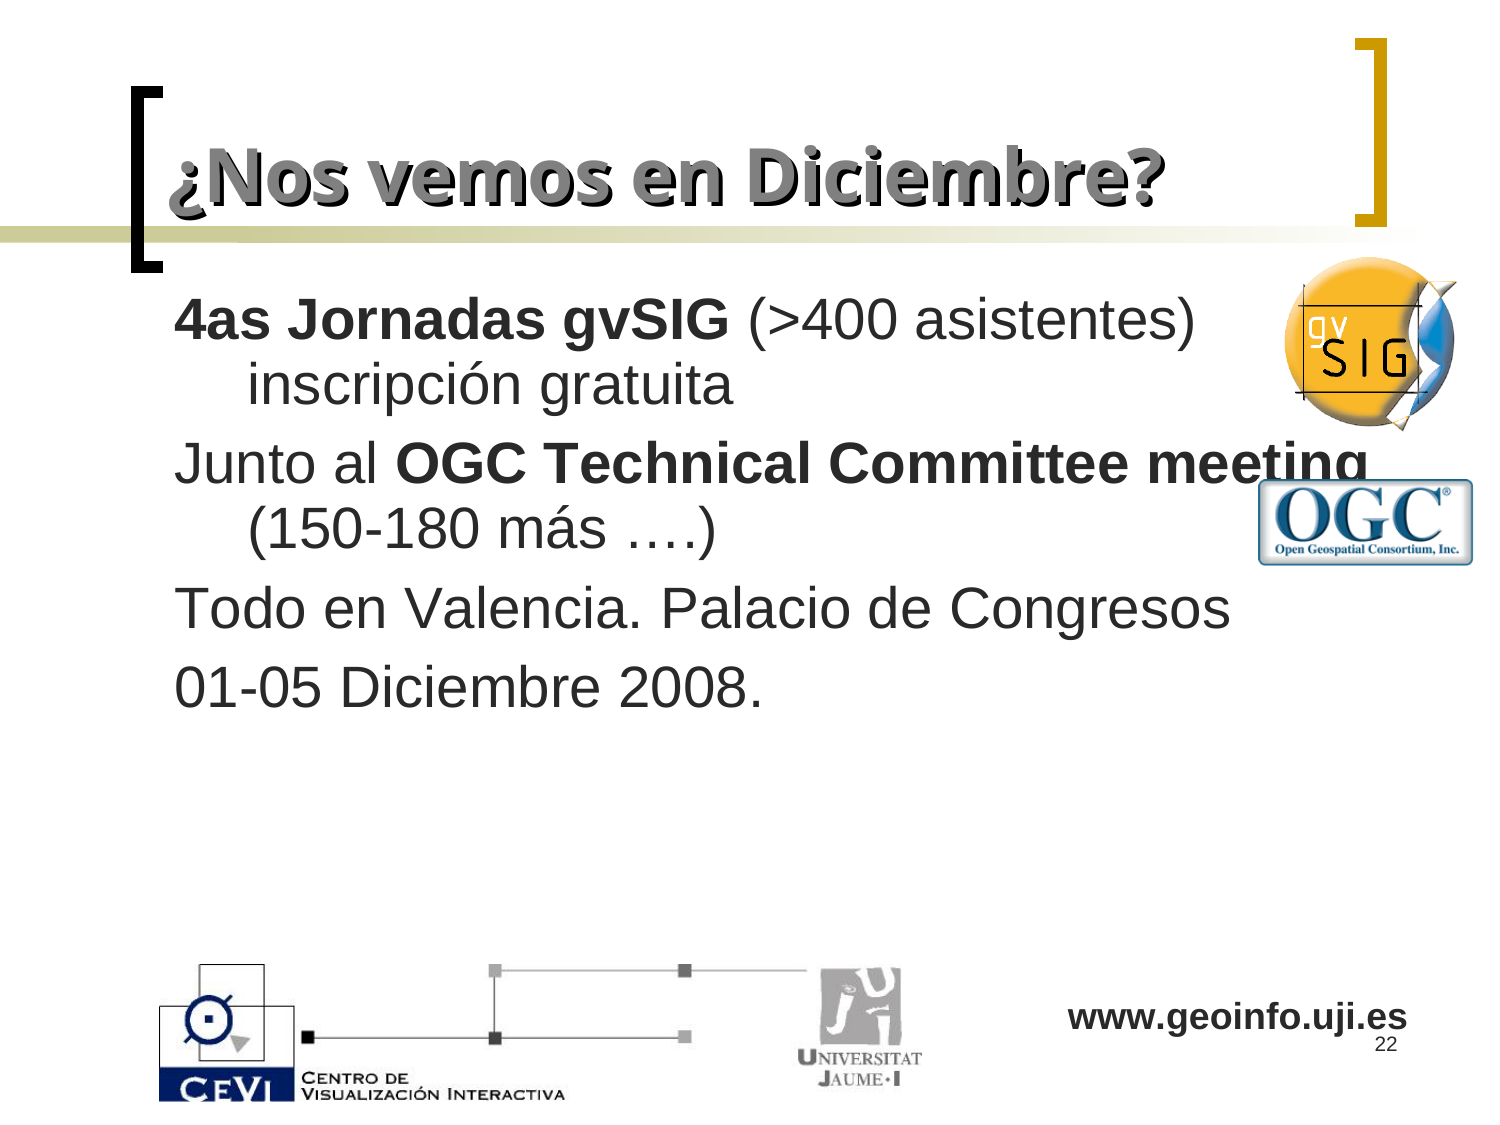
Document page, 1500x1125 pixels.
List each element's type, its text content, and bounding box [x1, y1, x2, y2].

picture [1257, 479, 1474, 566]
title ¿Nos vemos en Diciembre? [152, 15, 1328, 232]
picture [159, 964, 922, 1102]
picture [1281, 255, 1458, 433]
list 4as Jornadas gvSIG (>400 asistentes) inscripción gratuita Junto al OGC Technical Committee meeting (150-180 más ….) Todo en Valencia. Palacio de Congresos 01-05 Diciembre 2008. [159, 278, 1388, 954]
